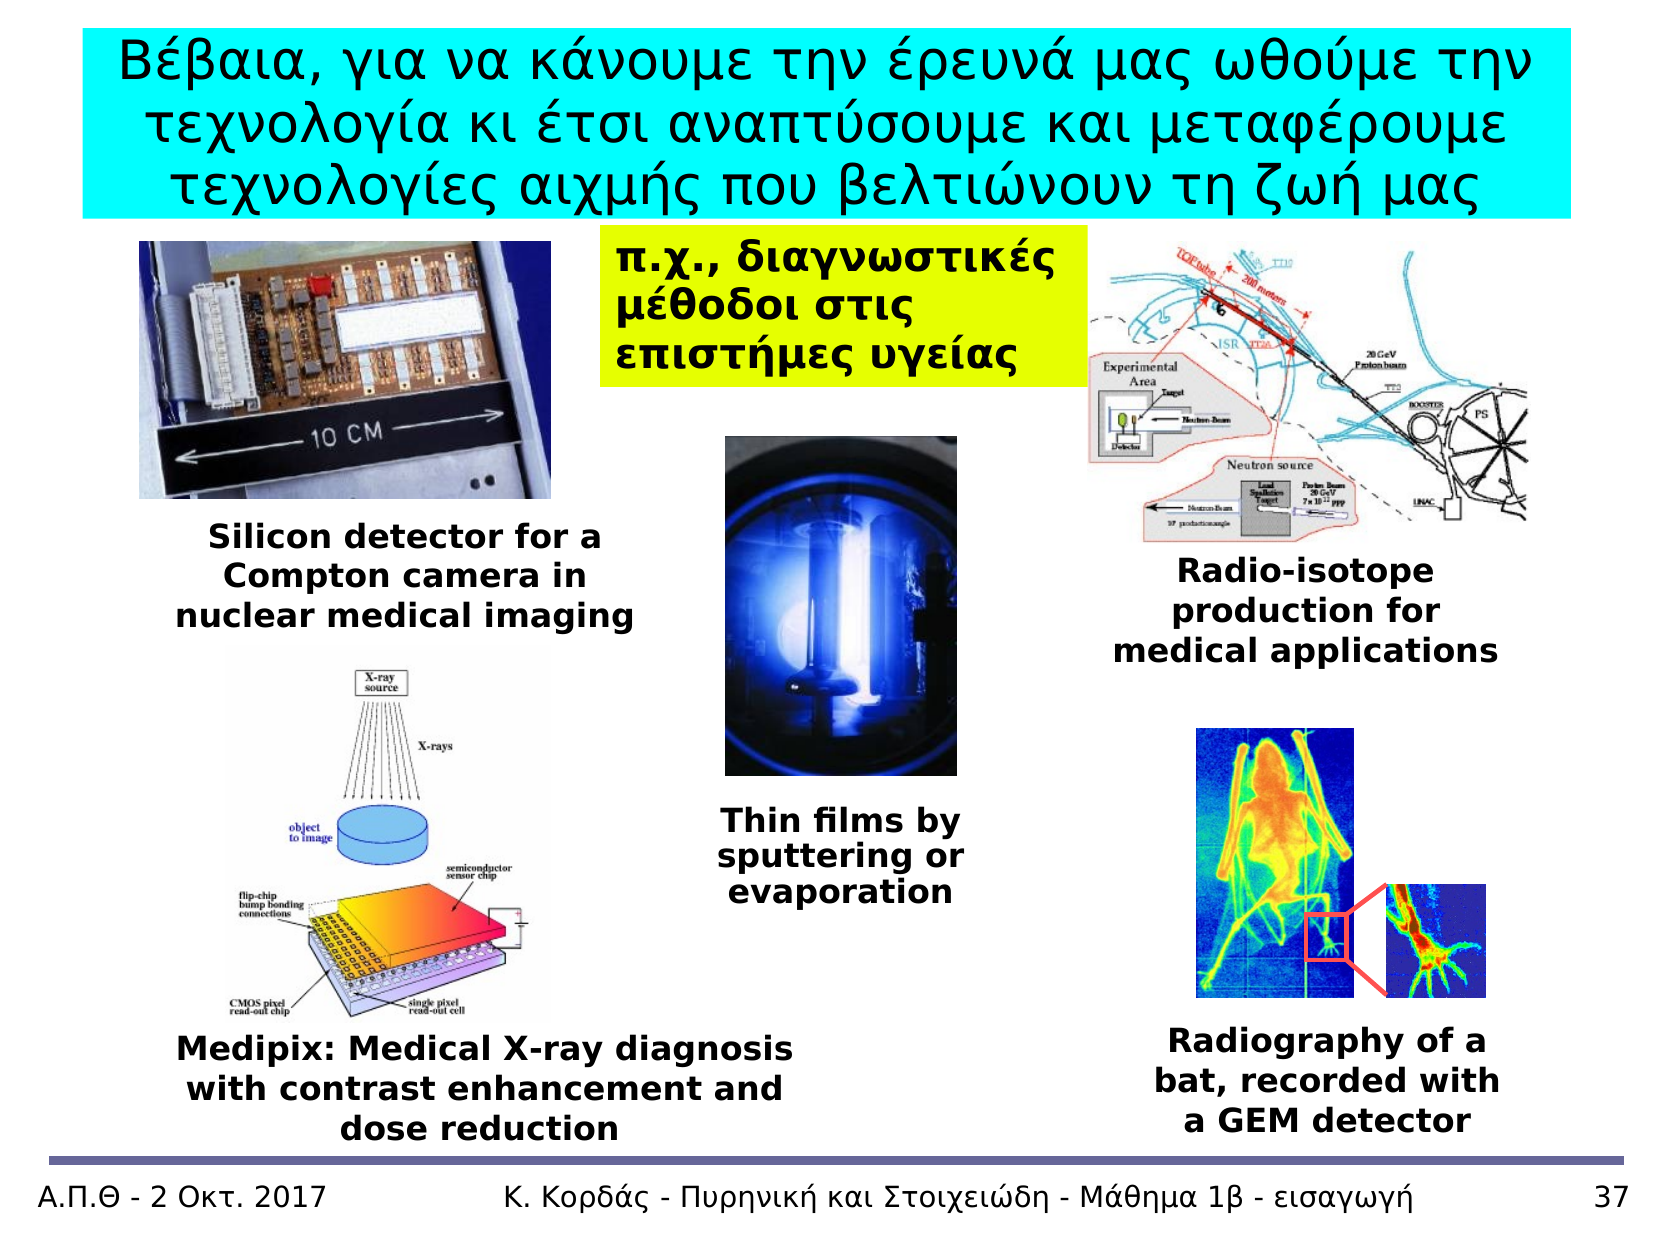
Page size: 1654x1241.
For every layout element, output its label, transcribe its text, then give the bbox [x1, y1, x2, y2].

text_box Radiography of a bat, recorded with a GEM detector [1121, 1011, 1534, 1147]
picture [139, 241, 551, 499]
title Βέβαια, για να κάνουμε την έρευνά μας ωθούμε την τεχνολογία κι έτσι αναπτύσουμε και μεταφέρουμε τεχνολογίες αιχμής που βελτιώνουν τη ζωή μας [82, 28, 1571, 219]
text_box Medipix: Medical X-ray diagnosis with contrast enhancement and dose reduction [145, 1019, 826, 1156]
picture [1386, 884, 1486, 998]
picture [1308, 917, 1344, 958]
picture [1087, 241, 1531, 546]
text_box Radio-isotope production for medical applications [1096, 546, 1516, 678]
picture [1196, 728, 1354, 998]
picture [225, 645, 551, 1023]
picture [1349, 913, 1354, 962]
text_box π.χ., διαγνωστικές μέθοδοι στις επιστήμες υγείας [600, 225, 1088, 387]
text_box Silicon detector for a Compton camera in nuclear medical imaging [135, 507, 676, 643]
picture [1202, 801, 1207, 812]
text_box Thin films by sputtering or evaporation [673, 795, 1009, 919]
picture [725, 436, 957, 776]
